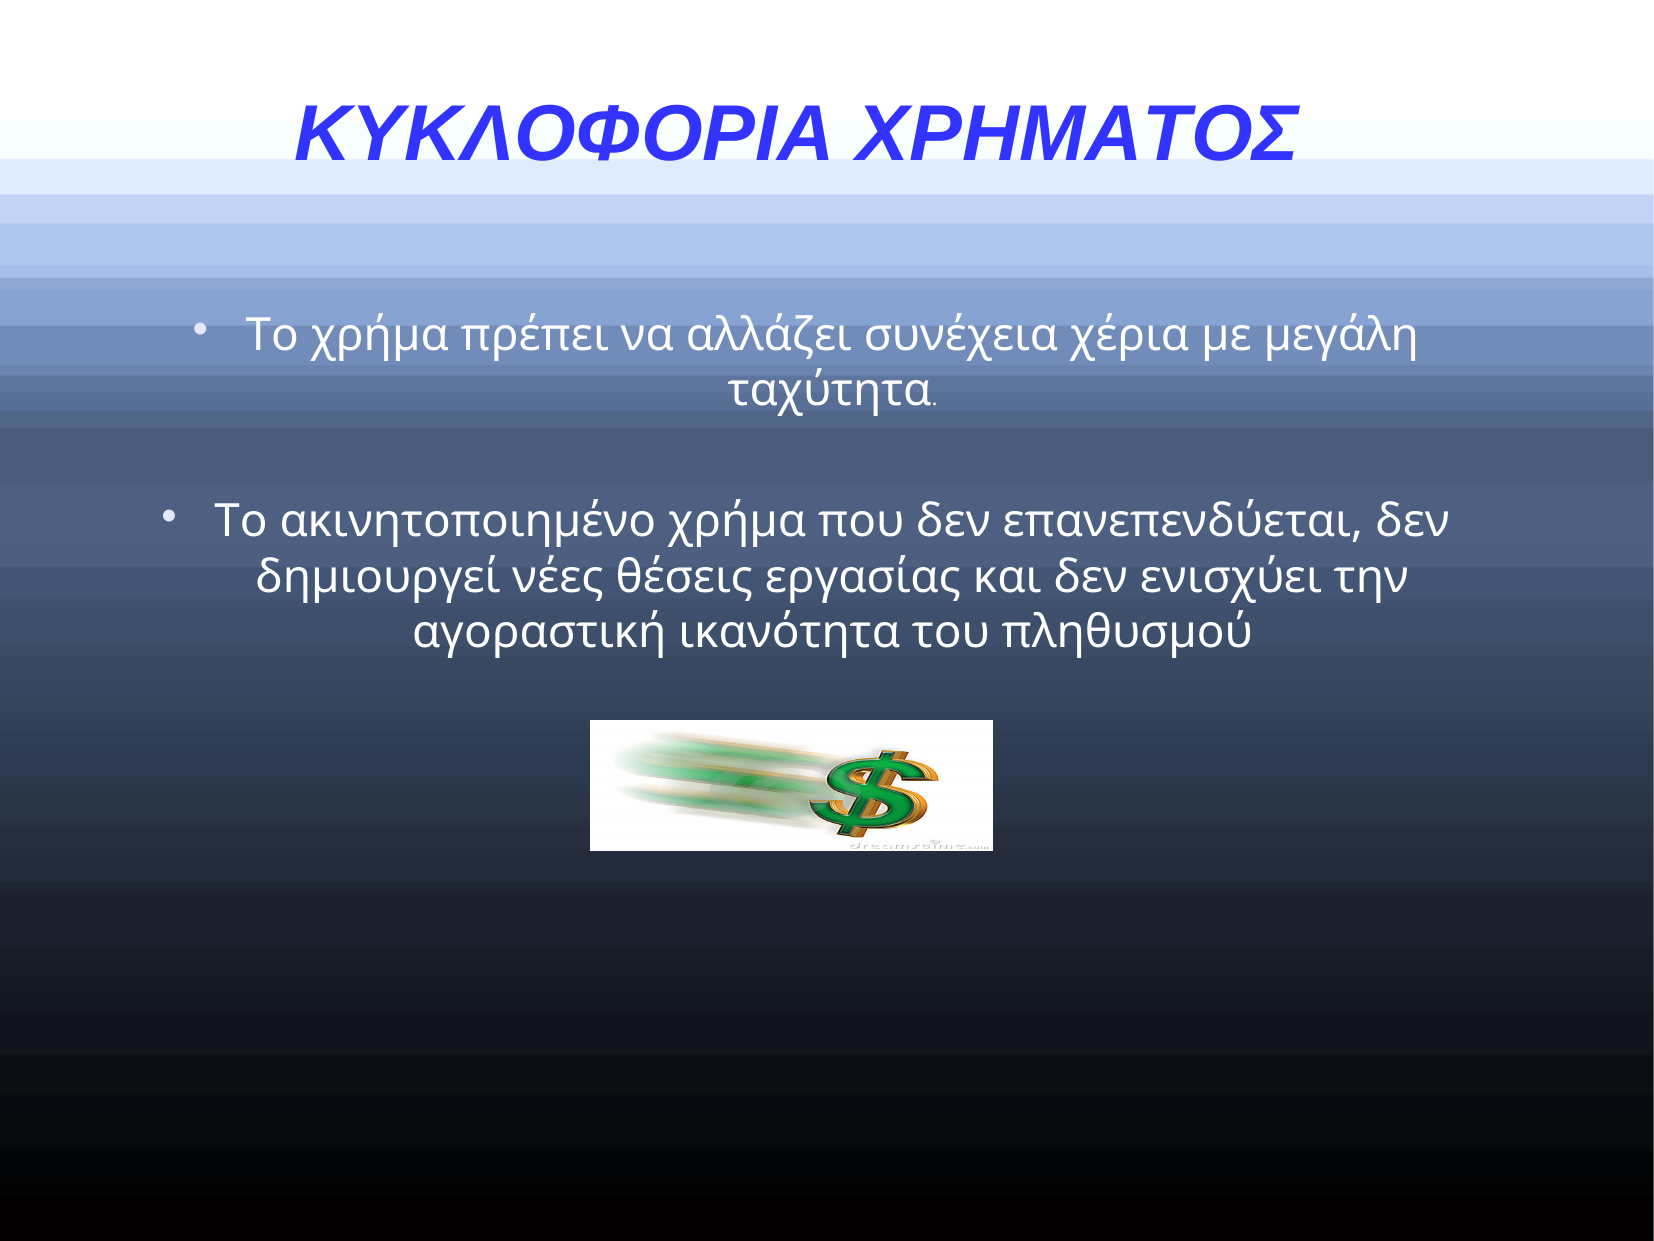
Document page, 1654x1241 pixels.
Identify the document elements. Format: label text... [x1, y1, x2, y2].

picture [0, 0, 1654, 1241]
title ΚΥΚΛΟΦΟΡΙΑ ΧΡΗΜΑΤΟΣ [79, 42, 1515, 220]
list Το χρήμα πρέπει να αλλάζει συνέχεια χέρια με μεγάλη ταχύτητα. Το ακινητοποιημένο χρήμα που δεν επανεπενδύεται, δεν δημιουργεί νέες θέσεις εργασίας και δεν ενισχύει την αγοραστική ικανότητα του πληθυσμού [79, 303, 1515, 978]
